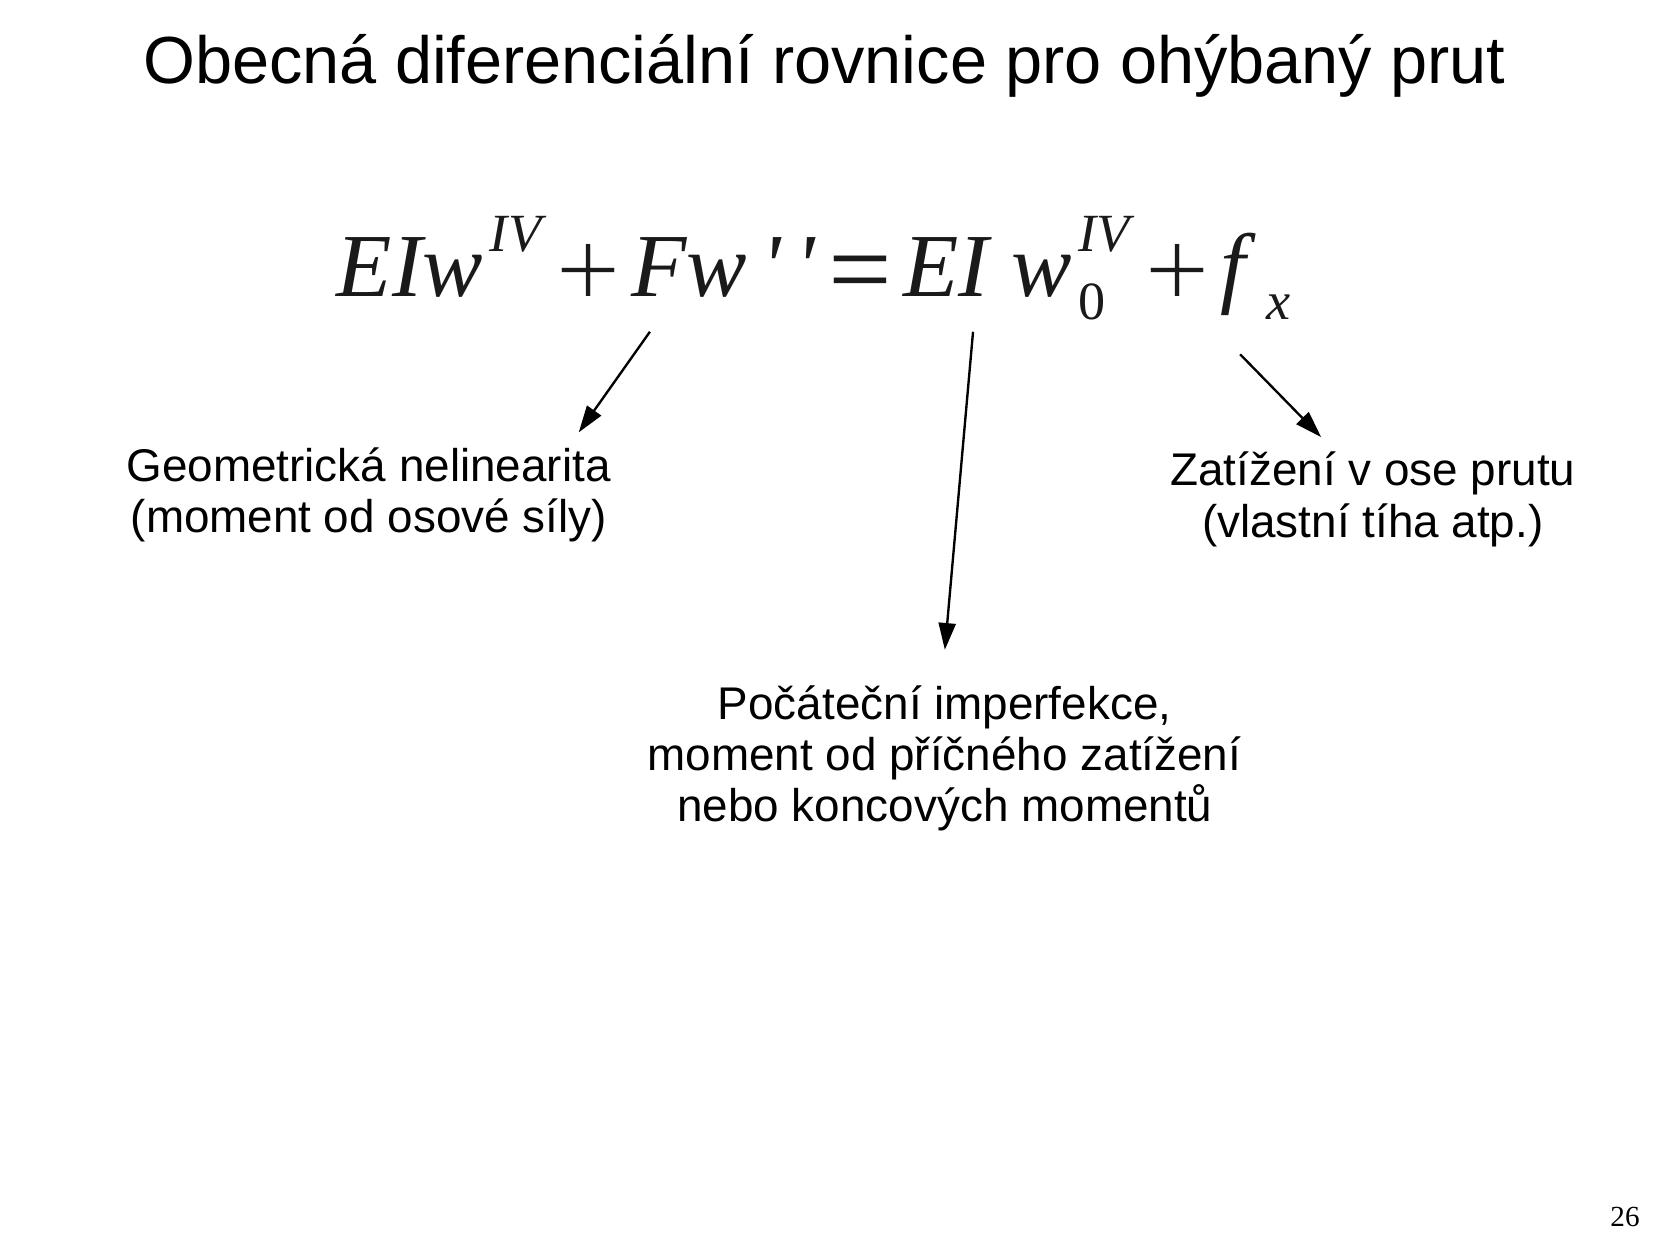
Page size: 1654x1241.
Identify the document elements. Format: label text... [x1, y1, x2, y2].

chart [297, 206, 1312, 332]
title Obecná diferenciální rovnice pro ohýbaný prut [37, 8, 1613, 113]
text_box Počáteční imperfekce, moment od příčného zatížení nebo koncových momentů [620, 670, 1270, 857]
text_box Zatížení v ose prutu (vlastní tíha atp.) [1092, 437, 1654, 566]
text_box Geometrická nelinearita (moment od osové síly) [88, 432, 650, 562]
